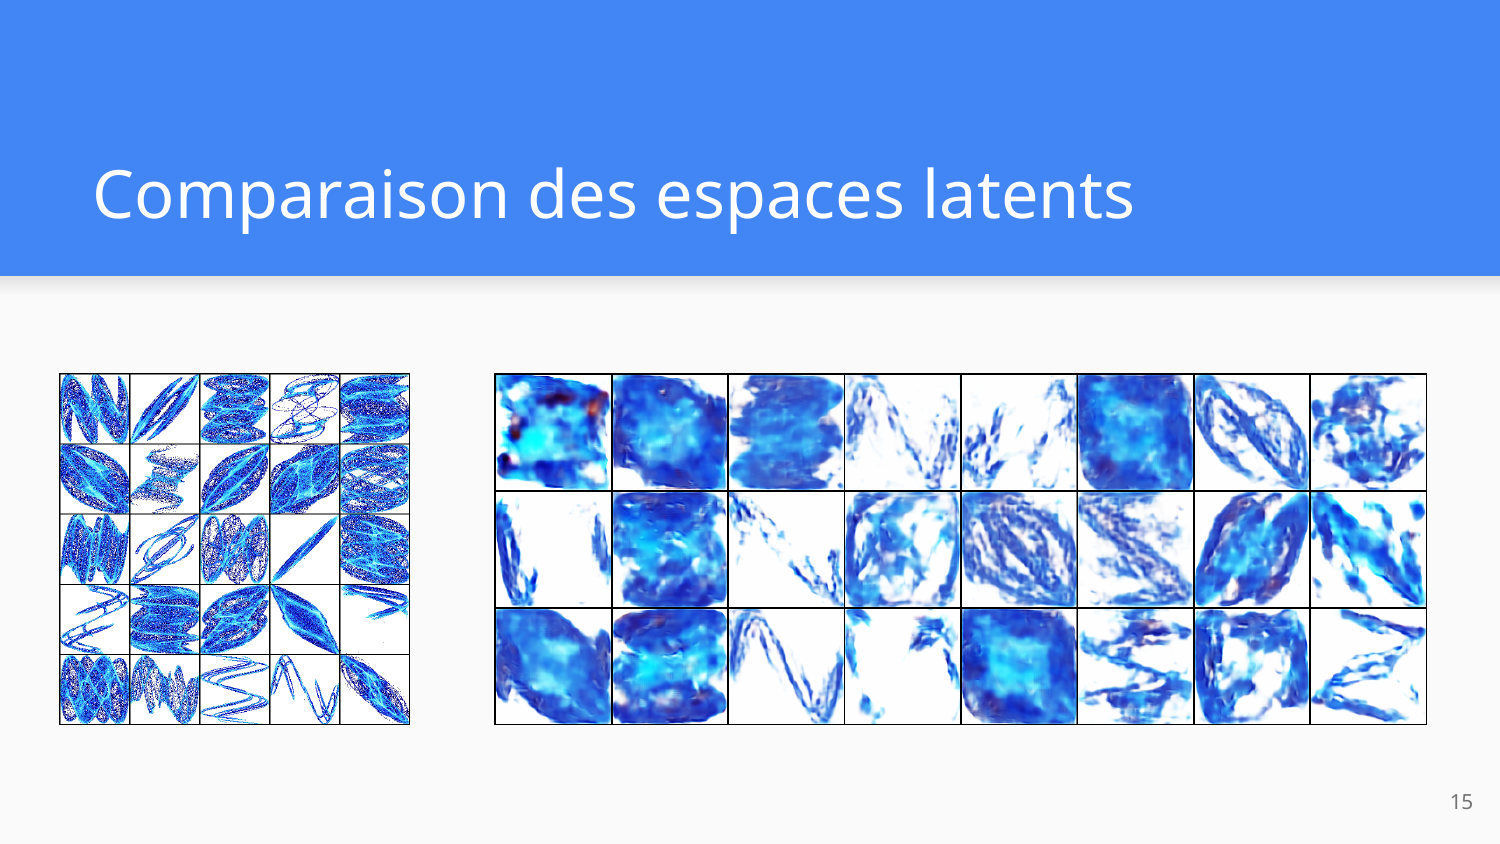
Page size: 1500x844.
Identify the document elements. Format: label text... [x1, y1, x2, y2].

picture [494, 373, 1427, 725]
picture [59, 373, 410, 725]
title Comparaison des espaces latents [77, 121, 1427, 248]
slide_number <number> [1398, 770, 1489, 835]
